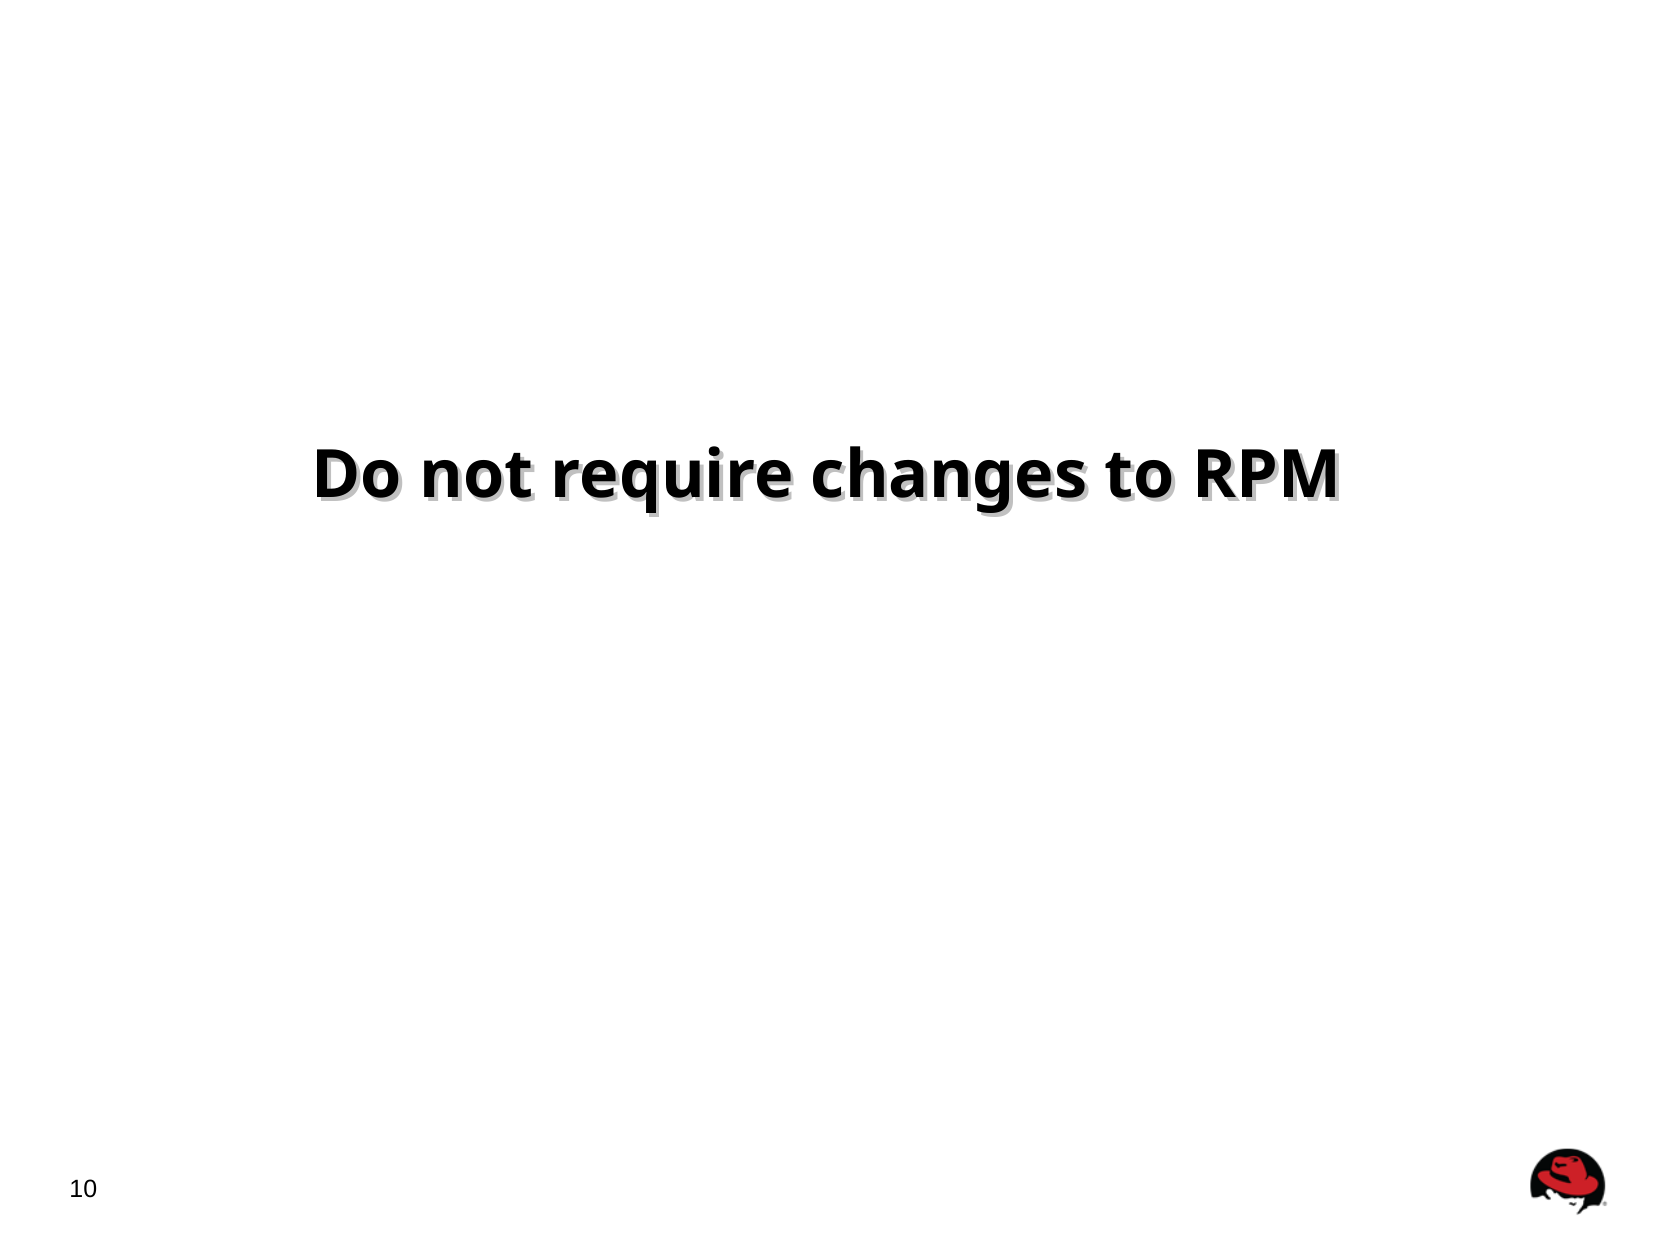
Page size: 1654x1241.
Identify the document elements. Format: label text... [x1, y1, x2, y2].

picture [1529, 1146, 1613, 1224]
subtitle Do not require changes to RPM [82, 37, 1571, 1039]
